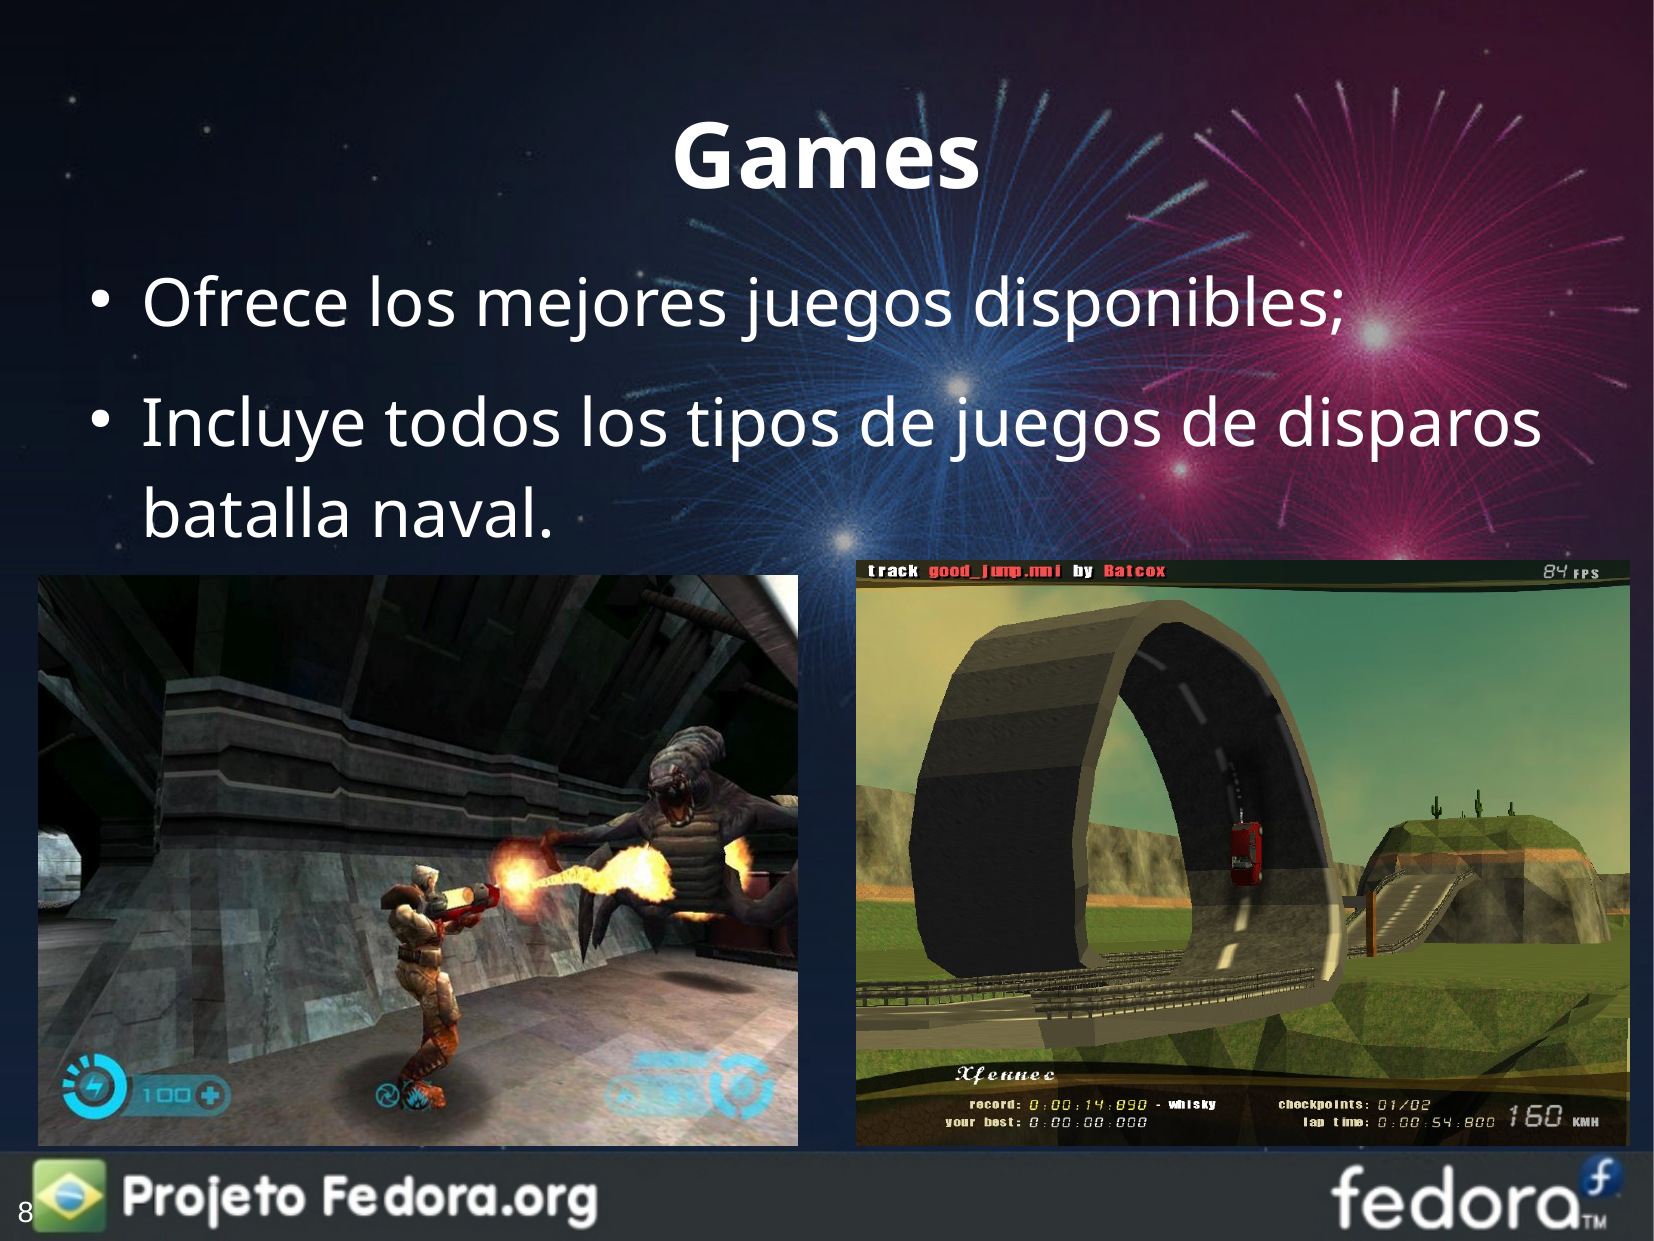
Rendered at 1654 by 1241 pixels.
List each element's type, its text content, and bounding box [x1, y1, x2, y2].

title Games [82, 49, 1571, 257]
list Ofrece los mejores juegos disponibles; Incluye todos los tipos de juegos de disparos batalla naval. [70, 254, 1559, 1087]
picture [0, 0, 1654, 1241]
